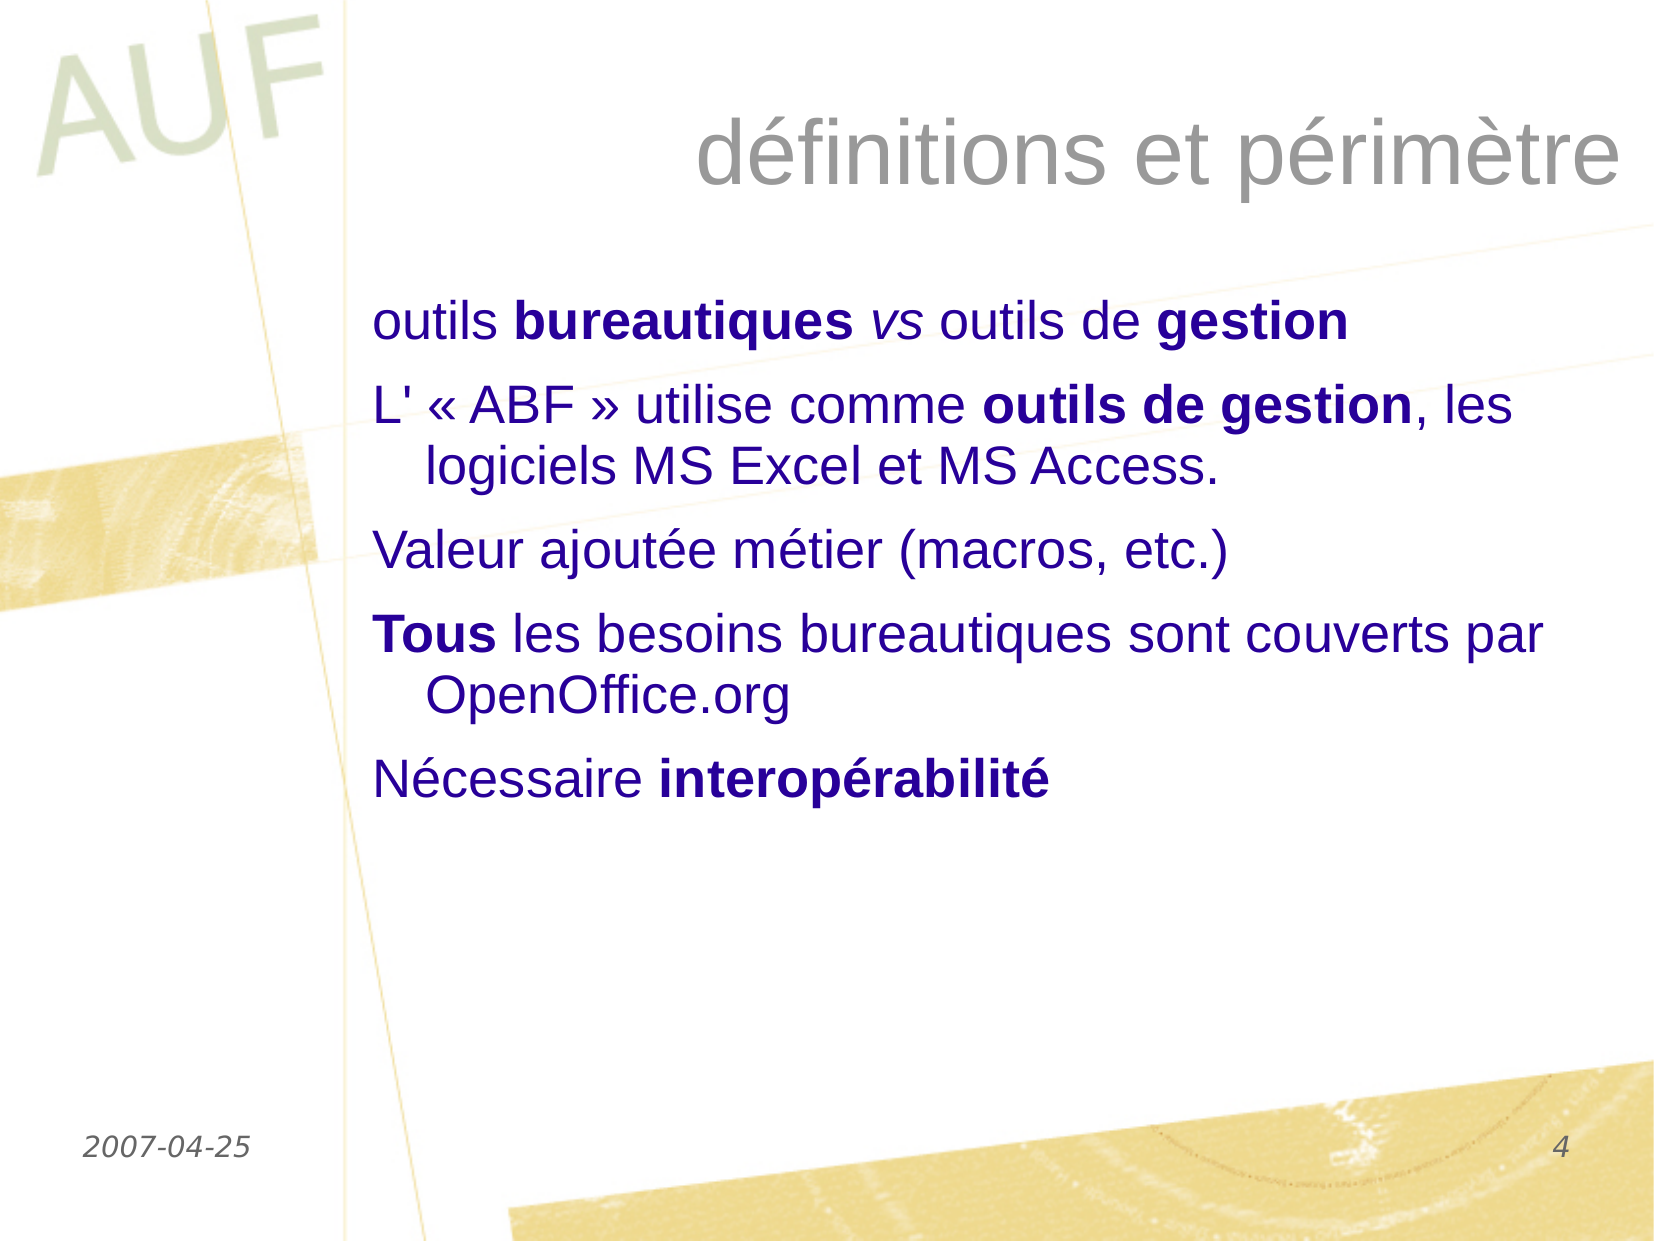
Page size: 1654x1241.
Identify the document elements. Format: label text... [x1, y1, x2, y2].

picture [0, 0, 1654, 1241]
list outils bureautiques vs outils de gestion L' « ABF » utilise comme outils de gestion, les logiciels MS Excel et MS Access. Valeur ajoutée métier (macros, etc.) Tous les besoins bureautiques sont couverts par OpenOffice.org Nécessaire interopérabilité [354, 290, 1571, 1094]
title définitions et périmètre [82, 56, 1625, 250]
